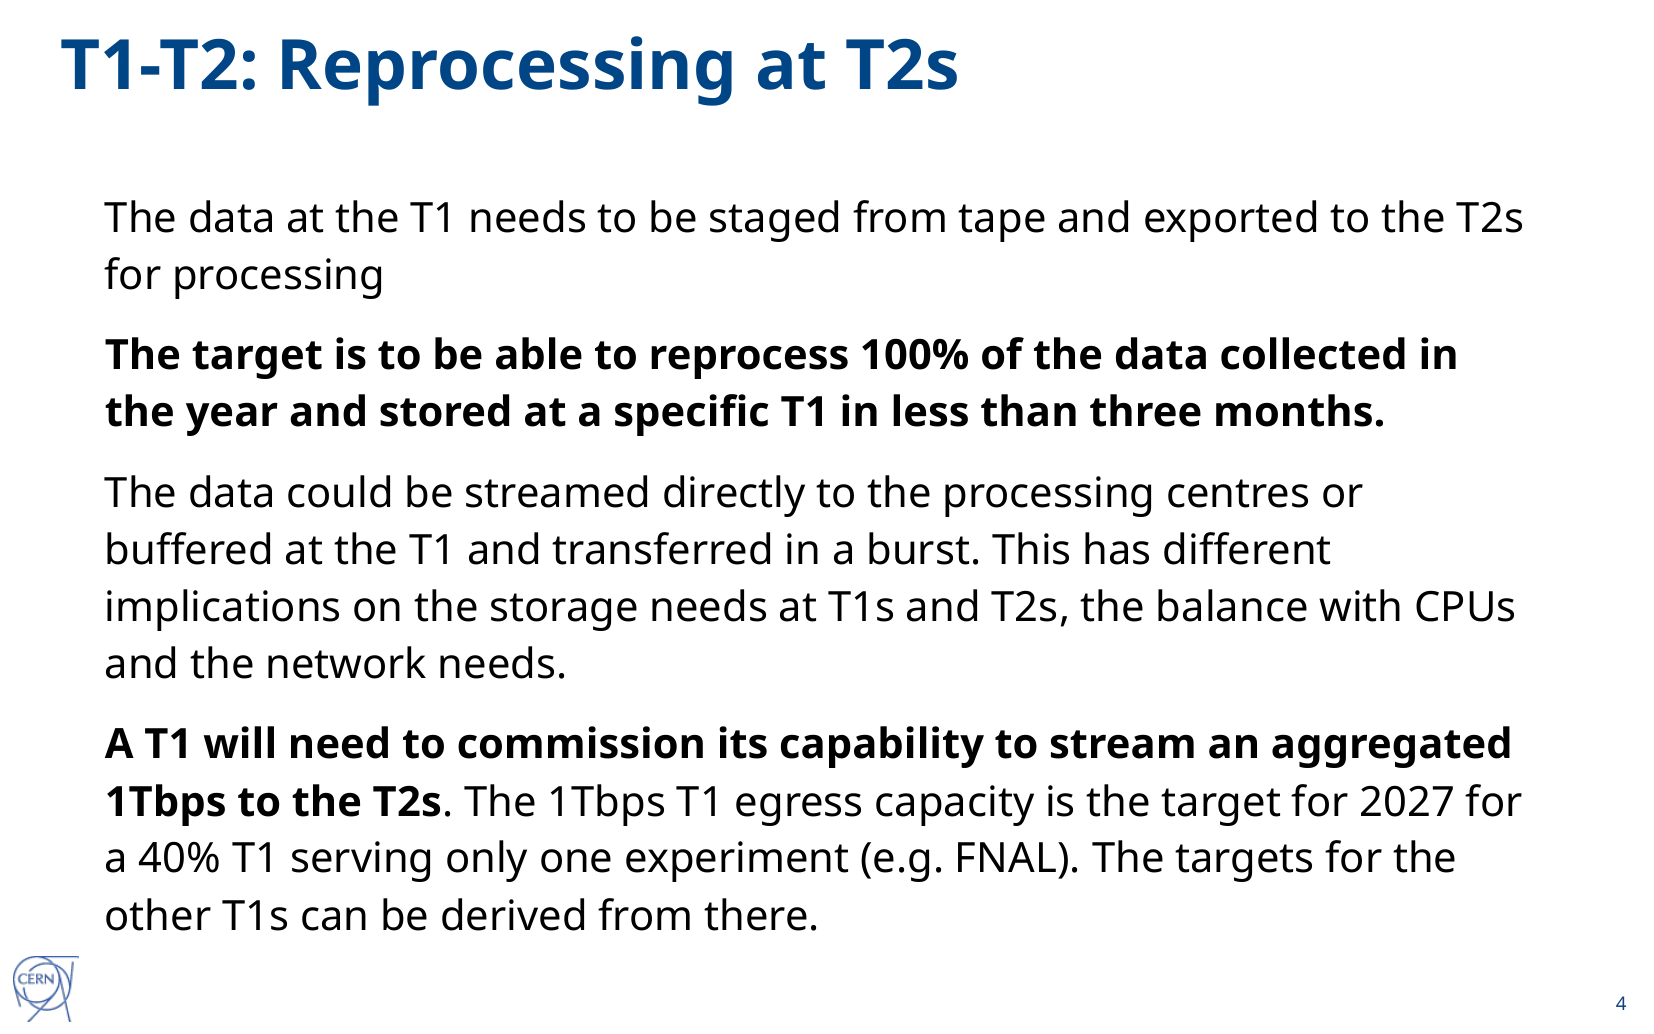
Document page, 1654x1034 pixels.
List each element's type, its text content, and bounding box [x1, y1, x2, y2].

text_box The data at the T1 needs to be staged from tape and exported to the T2s for processing The target is to be able to reprocess 100% of the data collected in the year and stored at a specific T1 in less than three months. The data could be streamed directly to the processing centres or buffered at the T1 and transferred in a burst. This has different implications on the storage needs at T1s and T2s, the balance with CPUs and the network needs. A T1 will need to commission its capability to stream an aggregated 1Tbps to the T2s. The 1Tbps T1 egress capacity is the target for 2027 for a 40% T1 serving only one experiment (e.g. FNAL). The targets for the other T1s can be derived from there. [90, 180, 1549, 1034]
picture [13, 956, 79, 1032]
title T1-T2: Reprocessing at T2s [60, 0, 1528, 138]
